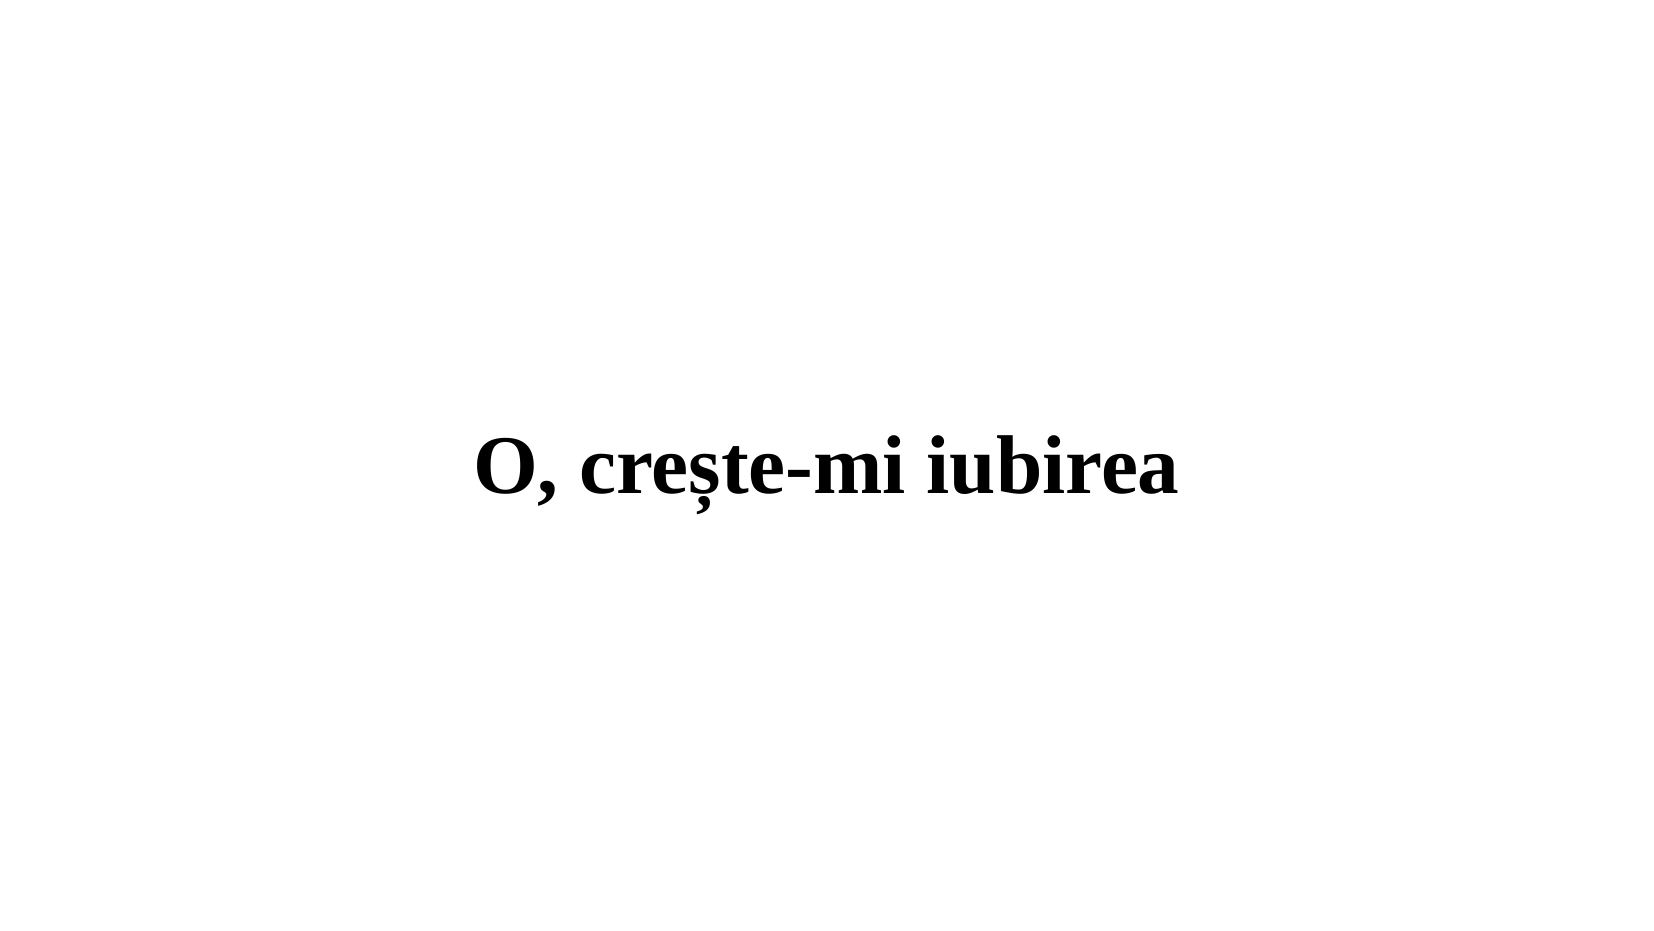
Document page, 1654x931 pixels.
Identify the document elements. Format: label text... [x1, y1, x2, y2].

subtitle O, crește-mi iubirea [300, 150, 1354, 781]
